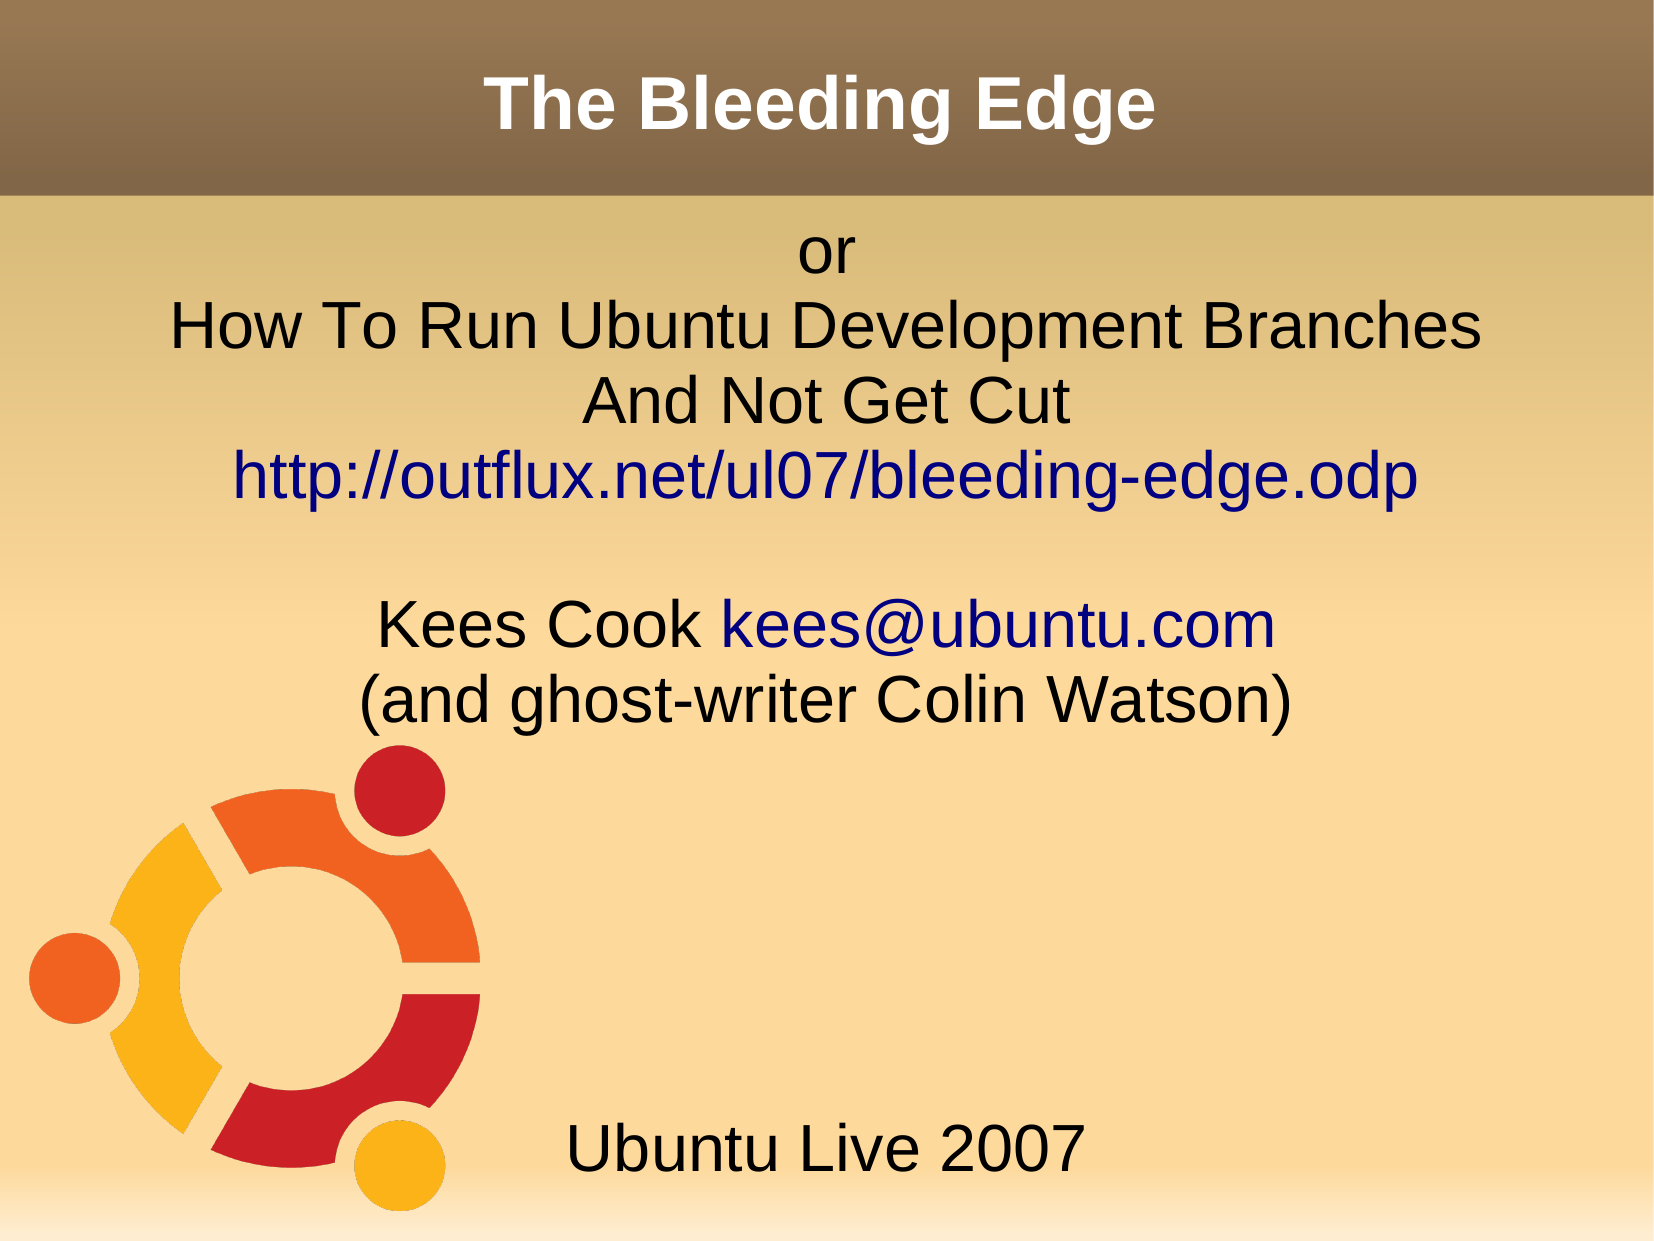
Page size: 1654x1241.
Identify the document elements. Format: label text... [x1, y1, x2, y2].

picture [0, 0, 1654, 1241]
title The Bleeding Edge [76, 0, 1565, 208]
subtitle or How To Run Ubuntu Development Branches And Not Get Cut http://outflux.net/ul07/bleeding-edge.odp Kees Cook kees@ubuntu.com (and ghost-writer Colin Watson) Ubuntu Live 2007 [82, 213, 1571, 1186]
